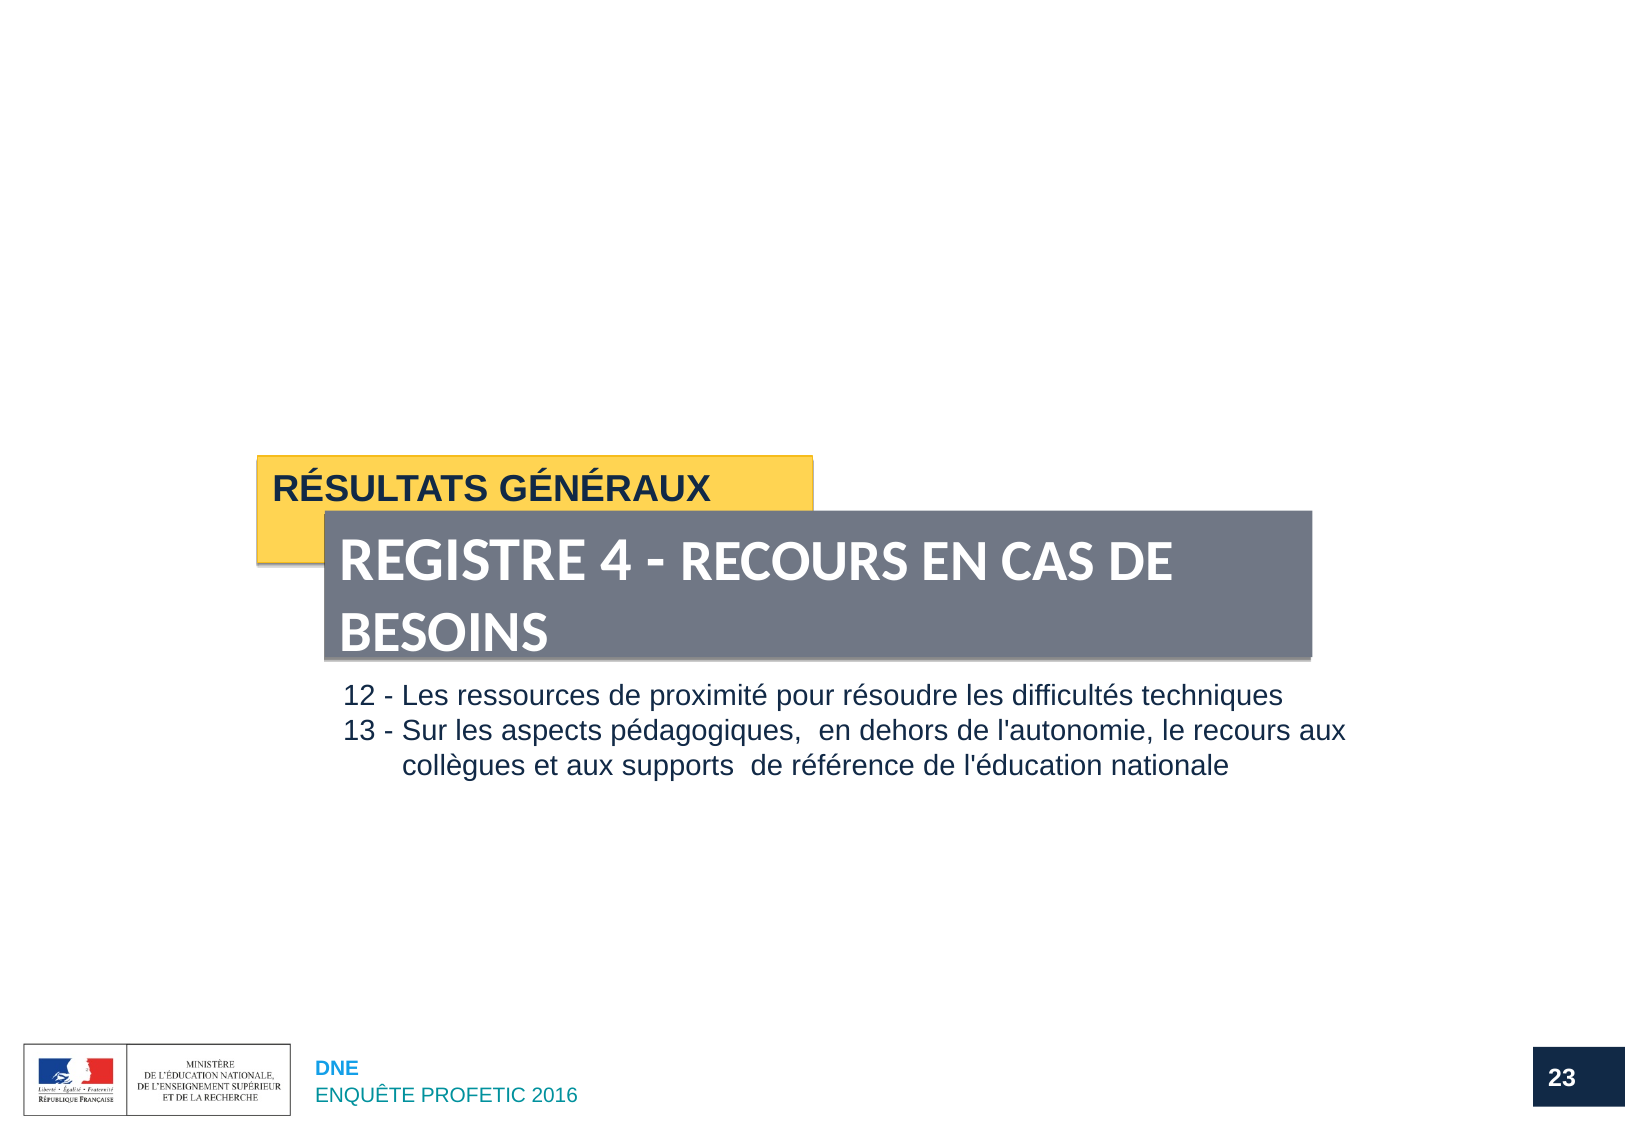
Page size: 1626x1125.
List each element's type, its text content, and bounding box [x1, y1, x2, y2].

text_box 23 [1533, 1046, 1625, 1107]
text_box Résultats généraux [257, 456, 813, 563]
title Registre 4 - Recours en cas de besoins [324, 510, 1313, 658]
text_box 12 - Les ressources de proximité pour résoudre les difficultés techniques 13 - Sur les aspects pédagogiques, en dehors de l'autonomie, le recours aux collègues et aux supports de référence de l'éducation nationale [328, 669, 1380, 824]
